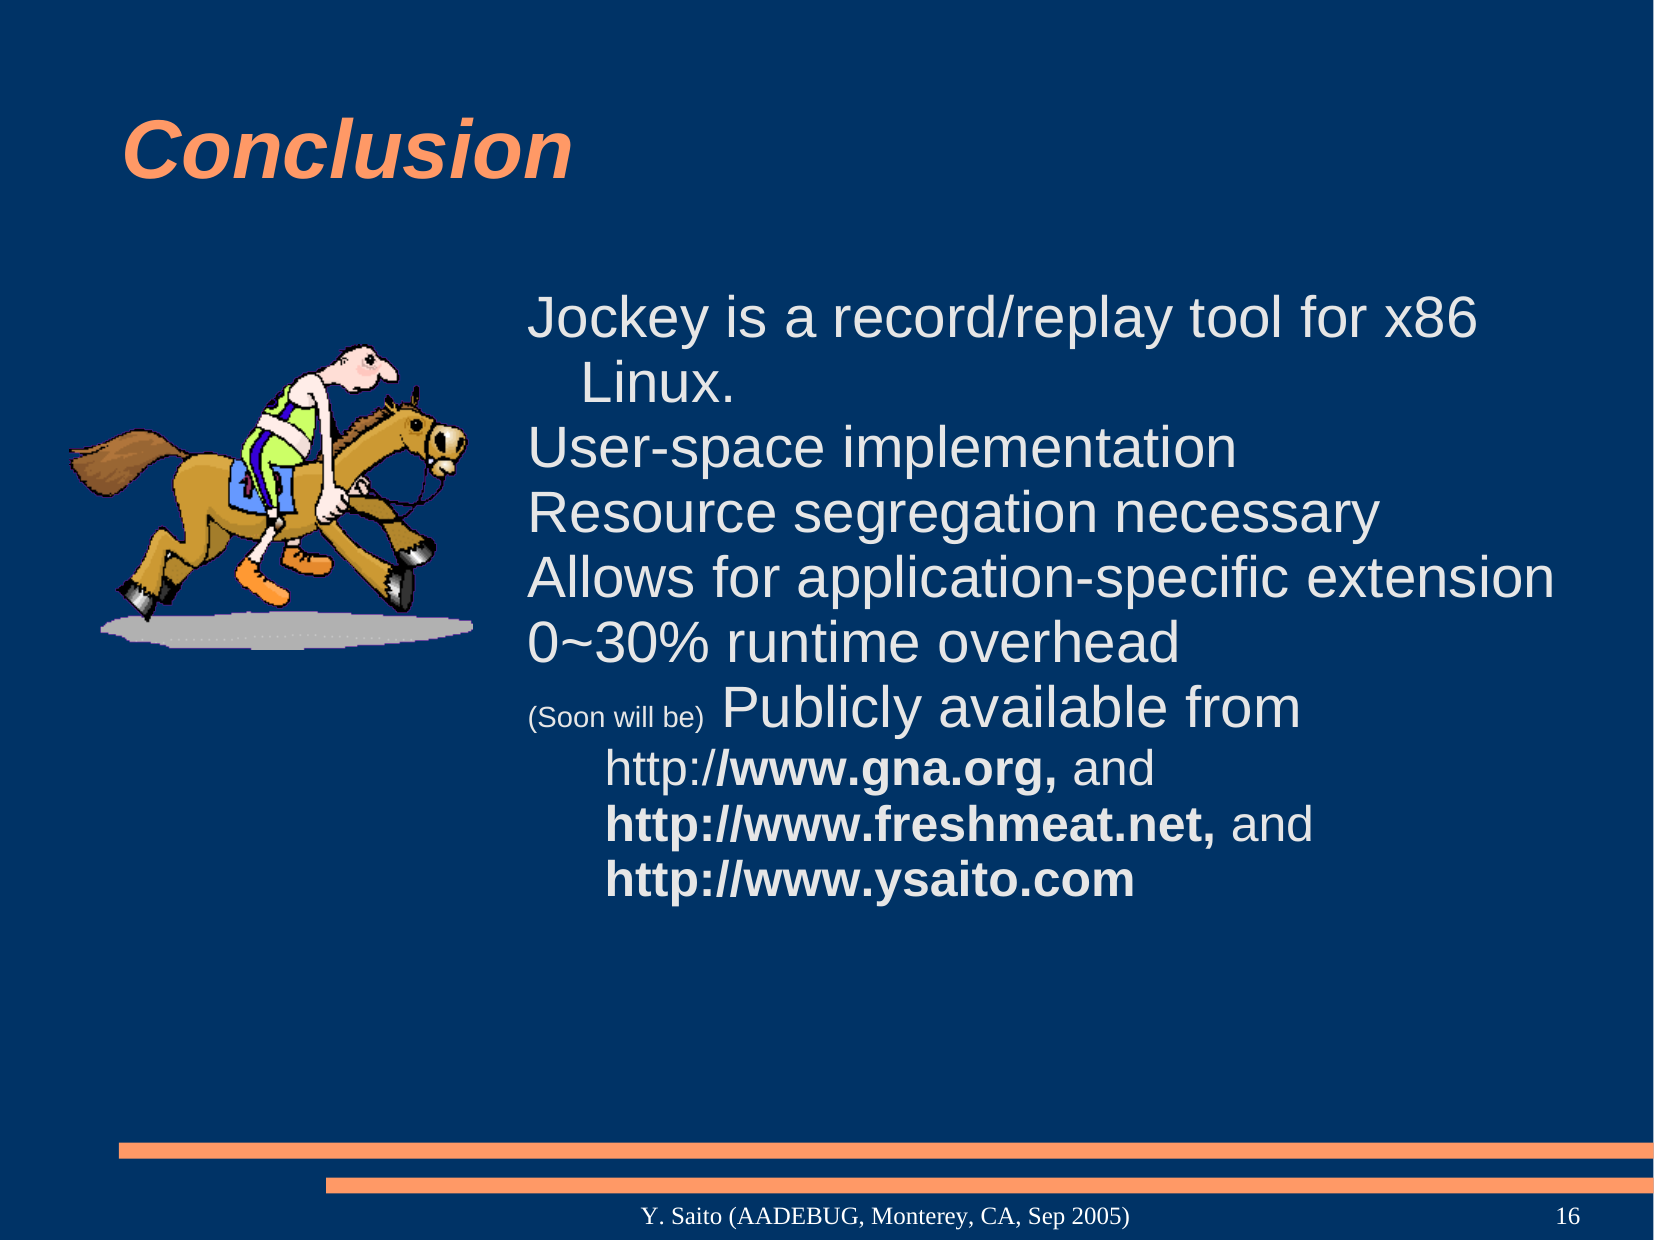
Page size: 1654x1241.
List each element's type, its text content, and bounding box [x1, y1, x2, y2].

picture [69, 344, 473, 650]
title Conclusion [121, 46, 1534, 254]
list Jockey is a record/replay tool for x86 Linux. User-space implementation Resource segregation necessary Allows for application-specific extension 0~30% runtime overhead (Soon will be) Publicly available from http://www.gna.org, and http://www.freshmeat.net, and http://www.ysaito.com [510, 285, 1619, 1118]
